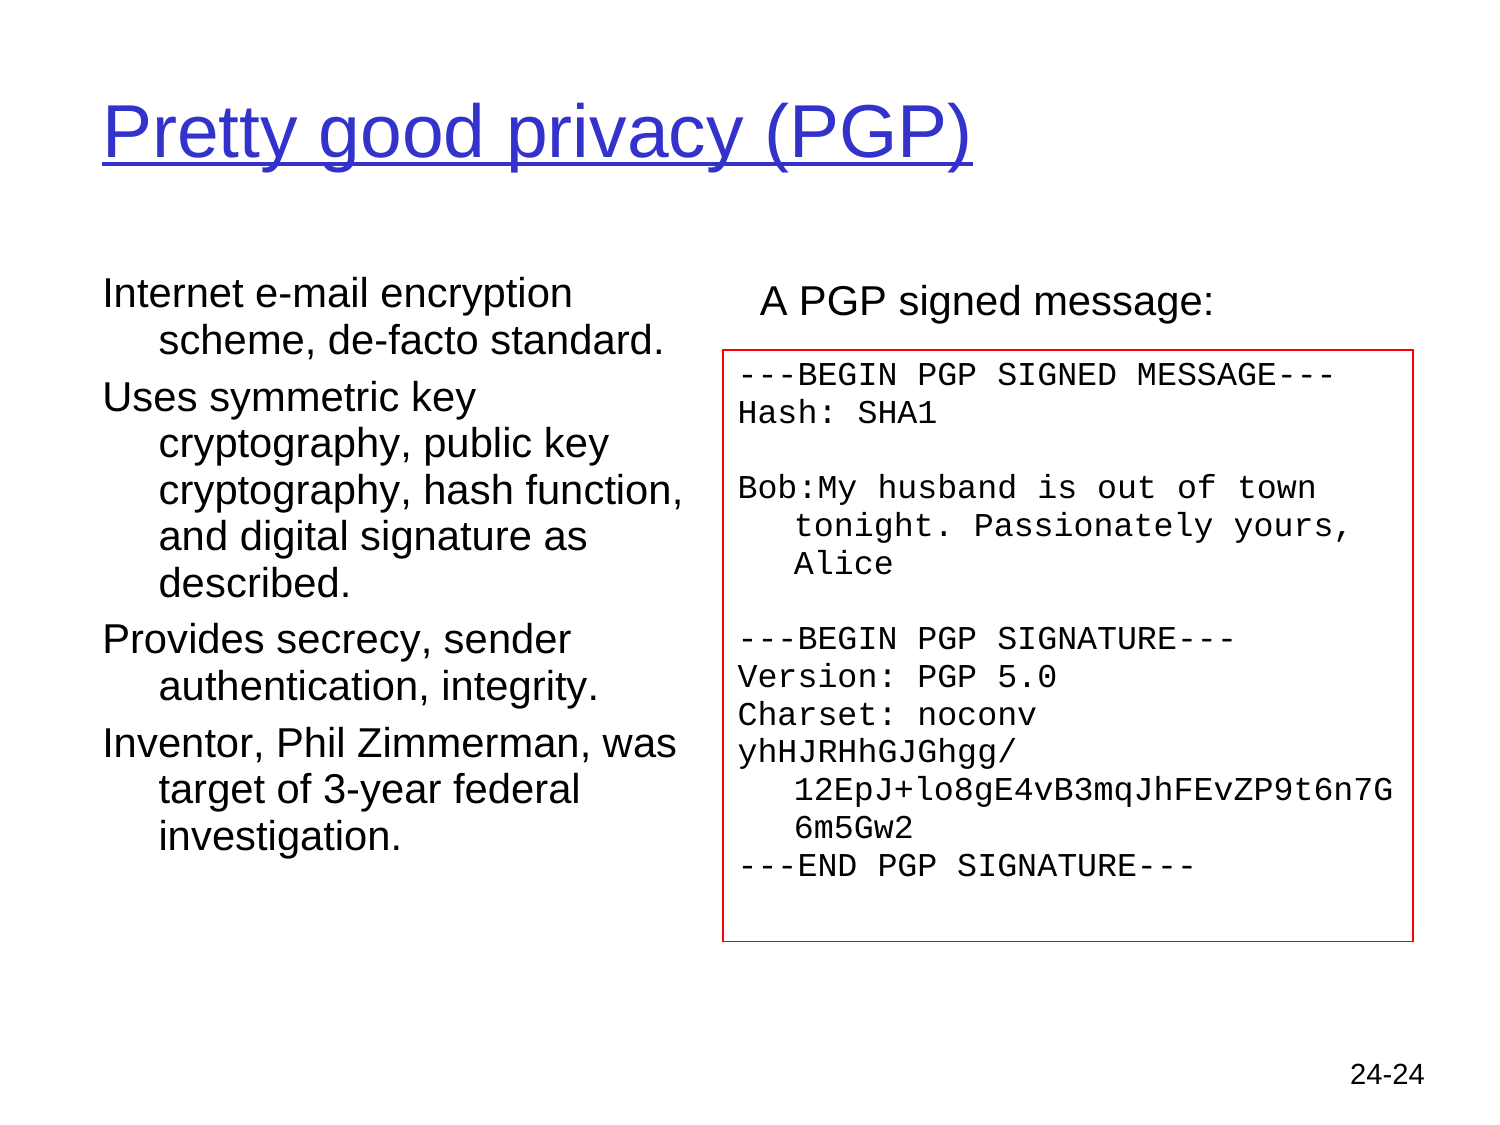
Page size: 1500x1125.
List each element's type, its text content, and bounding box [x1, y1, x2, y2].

list Internet e-mail encryption scheme, de-facto standard. Uses symmetric key cryptography, public key cryptography, hash function, and digital signature as described. Provides secrecy, sender authentication, integrity. Inventor, Phil Zimmerman, was target of 3-year federal investigation. [87, 262, 713, 1026]
list ---BEGIN PGP SIGNED MESSAGE--- Hash: SHA1 Bob:My husband is out of town tonight. Passionately yours, Alice ---BEGIN PGP SIGNATURE--- Version: PGP 5.0 Charset: noconv yhHJRHhGJGhgg/12EpJ+lo8gE4vB3mqJhFEvZP9t6n7G6m5Gw2 ---END PGP SIGNATURE--- [722, 350, 1413, 942]
text_box A PGP signed message: [745, 270, 1230, 333]
title Pretty good privacy (PGP) [87, 37, 1363, 225]
